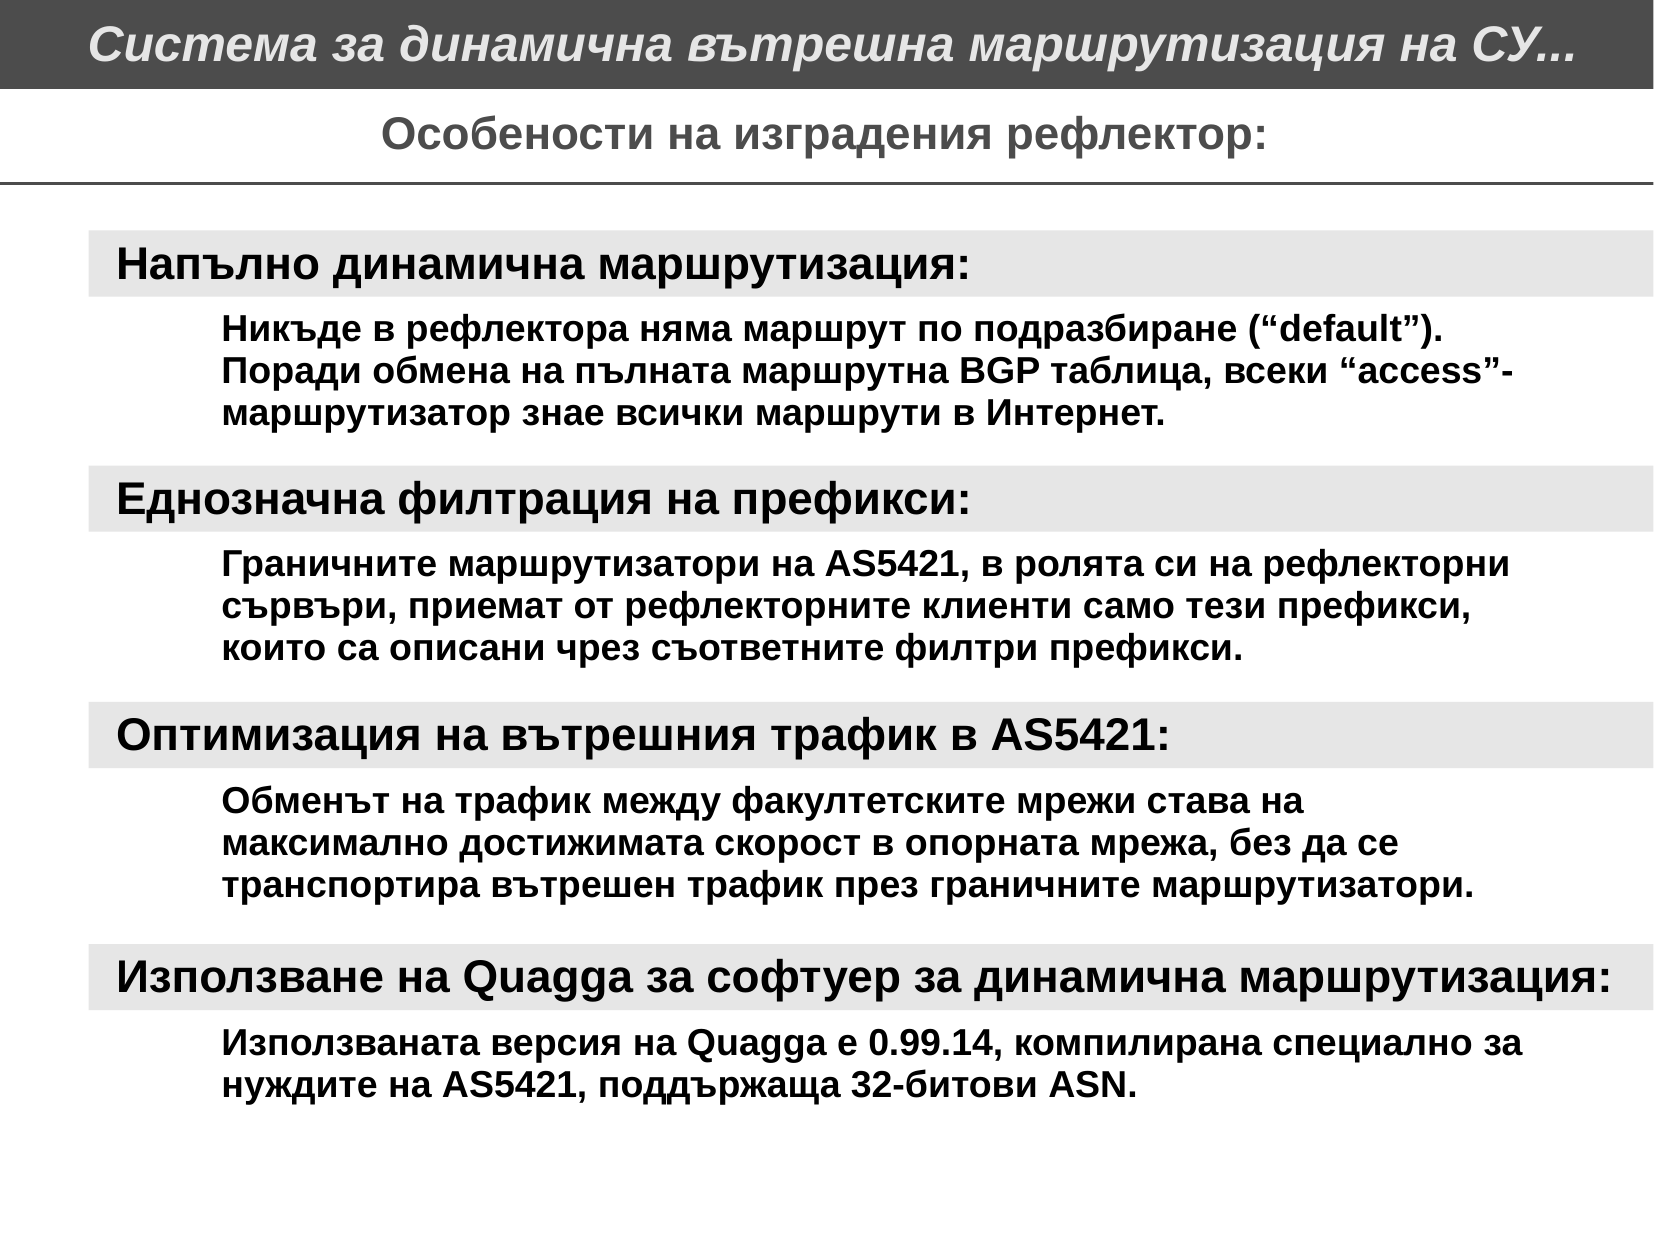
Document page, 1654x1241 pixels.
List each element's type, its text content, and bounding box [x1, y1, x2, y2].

text_box Никъде в рефлектора няма маршрут по подразбиране (“default”). Поради обмена на пълната маршрутна BGP таблица, всеки “access”-маршрутизатор знае всички маршрути в Интернет. [206, 300, 1595, 451]
text_box Използваната версия на Quagga е 0.99.14, компилирана специално за нуждите на AS5421, поддържаща 32-битови ASN. [206, 1013, 1595, 1164]
text_box Система за динамична вътрешна маршрутизация на СУ... [72, 9, 1594, 80]
text_box Използване на Quagga за софтуер за динамична маршрутизация: [88, 944, 1654, 1011]
text_box Обменът на трафик между факултетските мрежи става на максимално достижимата скорост в опорната мрежа, без да се транспортира вътрешен трафик през граничните маршрутизатори. [206, 771, 1536, 913]
text_box Оптимизация на вътрешния трафик в AS5421: [88, 701, 1654, 769]
text_box Граничните маршрутизатори на AS5421, в ролята си на рефлекторни сървъри, приемат от рефлекторните клиенти само тези префикси, които са описани чрез съответните филтри префикси. [206, 535, 1536, 686]
text_box Особености на изградения рефлектор: [366, 100, 1284, 167]
text_box Напълно динамична маршрутизация: [88, 230, 1654, 297]
text_box Еднозначна филтрация на префикси: [88, 465, 1654, 532]
text_box [0, 0, 1654, 89]
